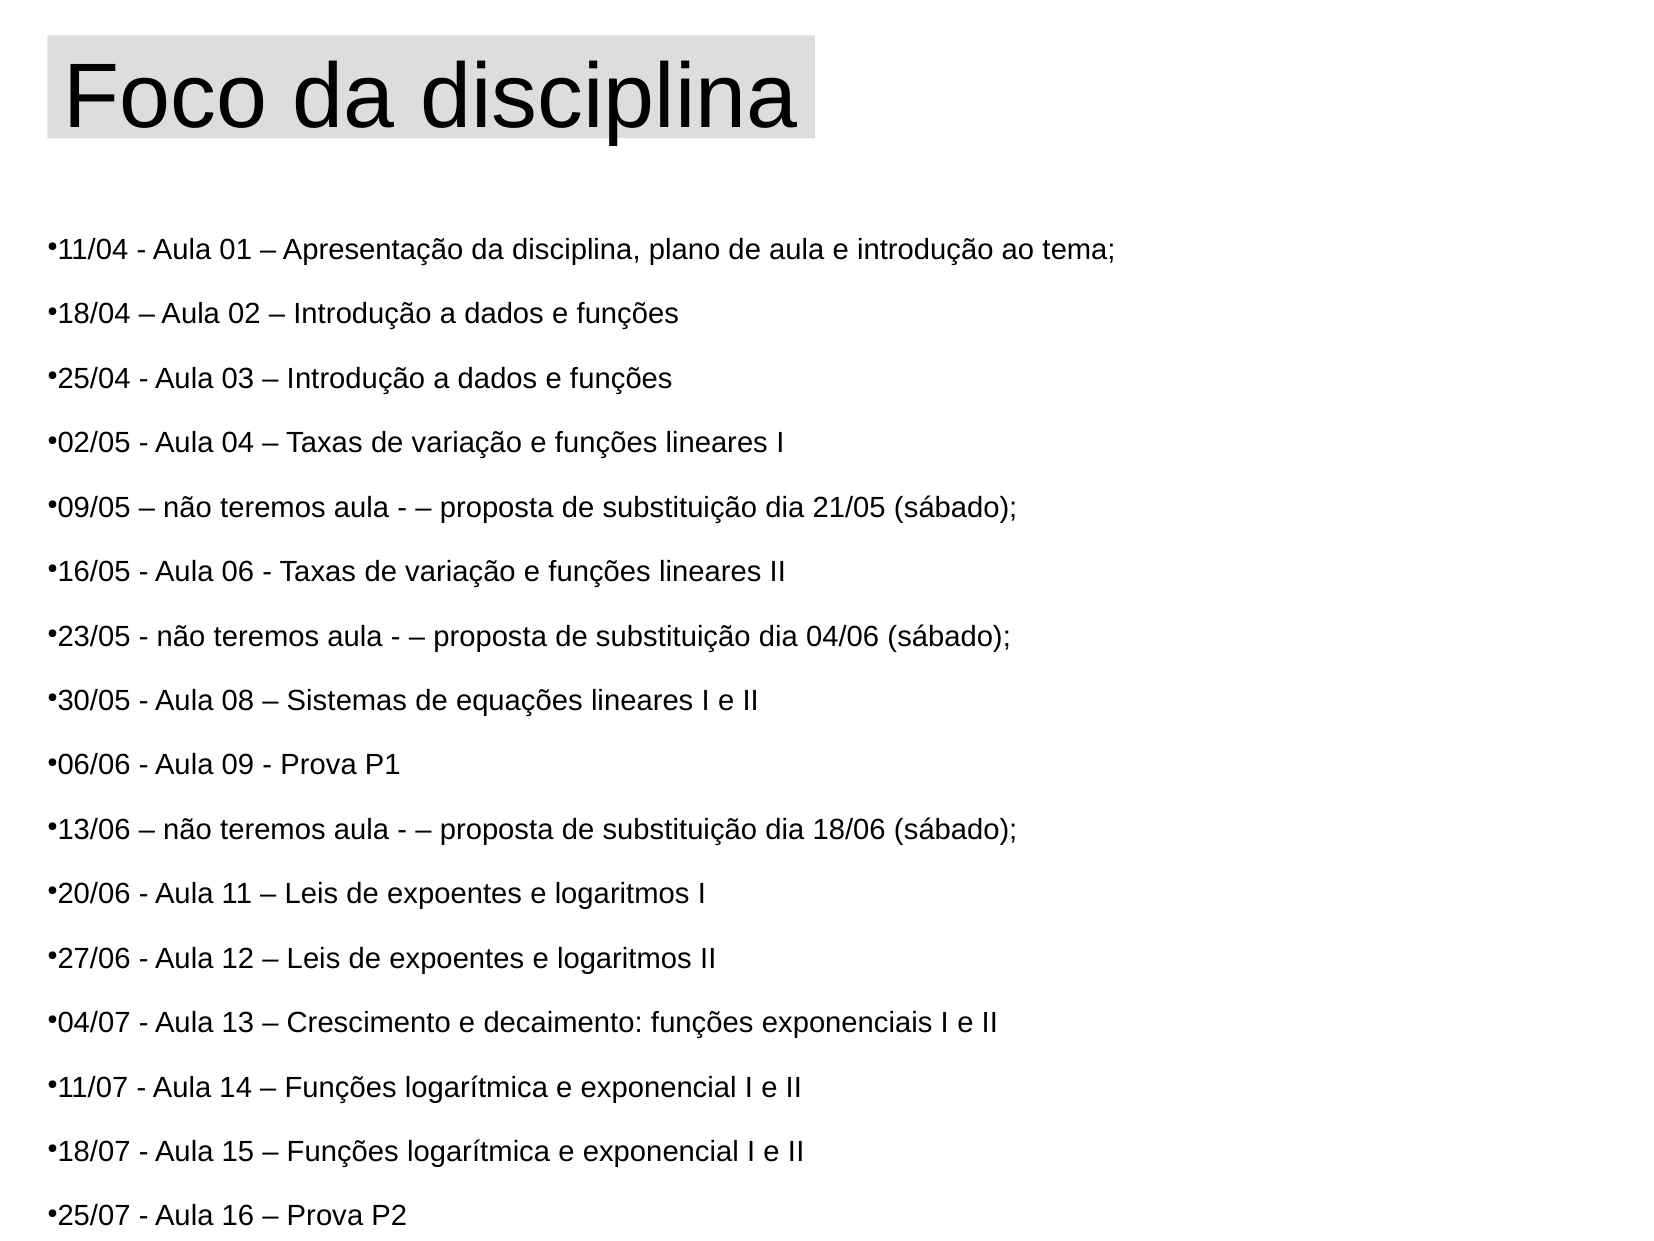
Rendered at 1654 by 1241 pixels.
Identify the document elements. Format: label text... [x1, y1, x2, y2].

list 11/04 - Aula 01 – Apresentação da disciplina, plano de aula e introdução ao tema; 18/04 – Aula 02 – Introdução a dados e funções 25/04 - Aula 03 – Introdução a dados e funções 02/05 - Aula 04 – Taxas de variação e funções lineares I 09/05 – não teremos aula - – proposta de substituição dia 21/05 (sábado); 16/05 - Aula 06 - Taxas de variação e funções lineares II 23/05 - não teremos aula - – proposta de substituição dia 04/06 (sábado); 30/05 - Aula 08 – Sistemas de equações lineares I e II 06/06 - Aula 09 - Prova P1 13/06 – não teremos aula - – proposta de substituição dia 18/06 (sábado); 20/06 - Aula 11 – Leis de expoentes e logaritmos I 27/06 - Aula 12 – Leis de expoentes e logaritmos II 04/07 - Aula 13 – Crescimento e decaimento: funções exponenciais I e II 11/07 - Aula 14 – Funções logarítmica e exponencial I e II 18/07 - Aula 15 – Funções logarítmica e exponencial I e II 25/07 - Aula 16 – Prova P2 [47, 230, 1536, 1145]
title Foco da disciplina [47, 35, 815, 139]
